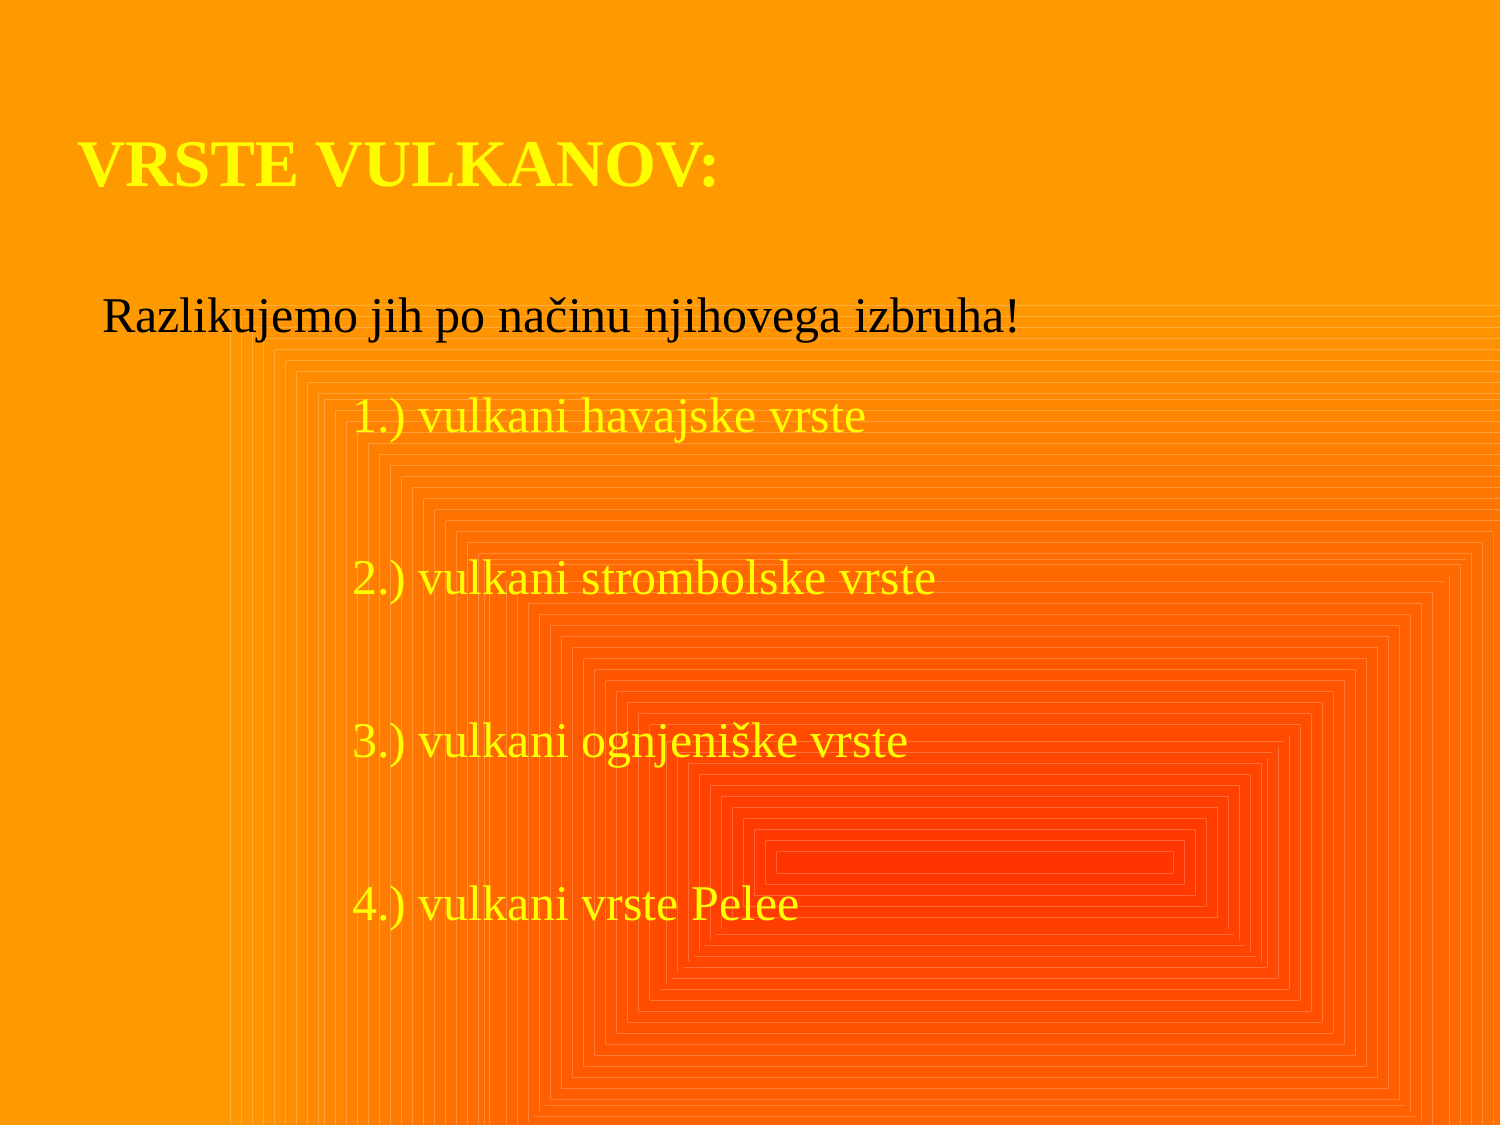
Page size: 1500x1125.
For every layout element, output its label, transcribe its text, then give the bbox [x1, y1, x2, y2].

text_box VRSTE VULKANOV: [62, 112, 1413, 208]
text_box 2.) vulkani strombolske vrste [337, 537, 1025, 698]
text_box 1.) vulkani havajske vrste [337, 375, 1400, 535]
text_box 4.) vulkani vrste Pelee [337, 862, 1150, 1023]
text_box 3.) vulkani ognjeniške vrste [337, 699, 1075, 860]
text_box Razlikujemo jih po načinu njihovega izbruha! [87, 275, 1200, 435]
